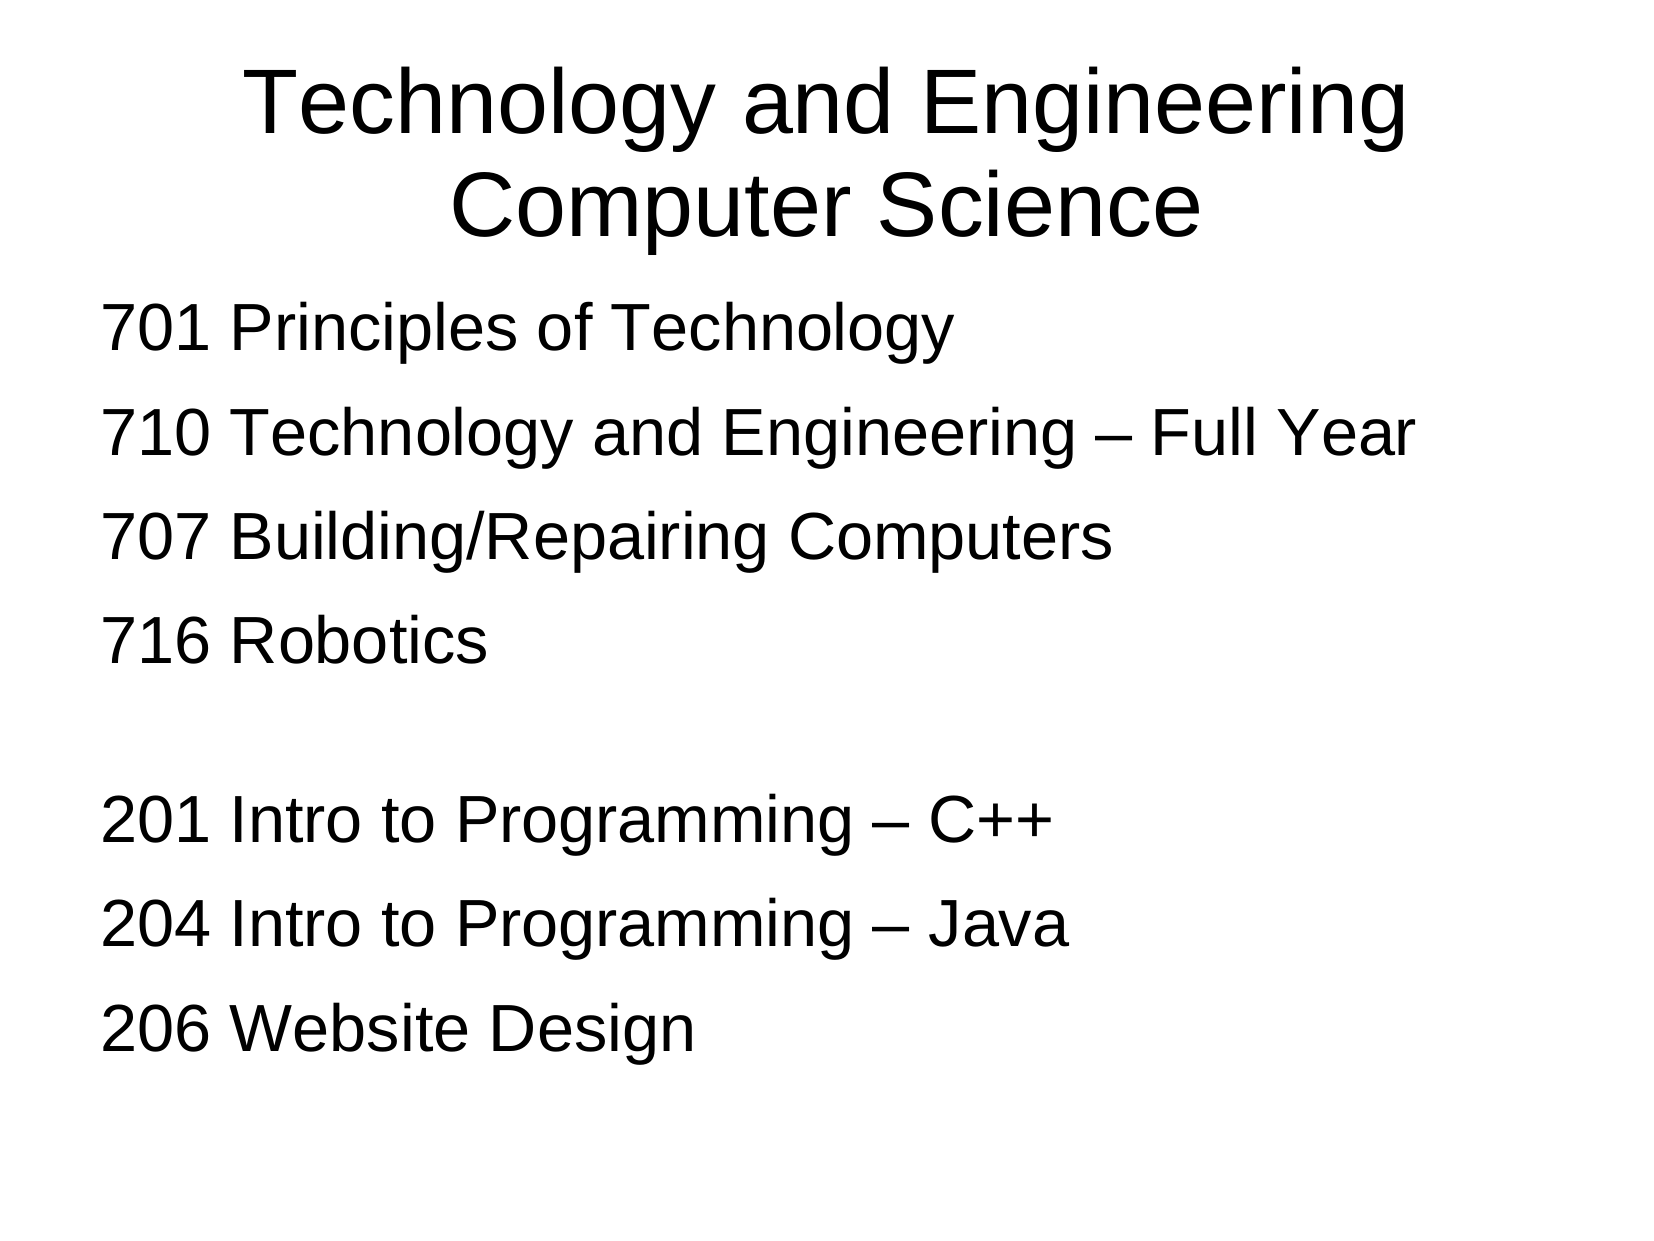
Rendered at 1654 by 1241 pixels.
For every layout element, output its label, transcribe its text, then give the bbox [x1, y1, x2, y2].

list 701 Principles of Technology 710 Technology and Engineering – Full Year 707 Building/Repairing Computers 716 Robotics 201 Intro to Programming – C++ 204 Intro to Programming – Java 206 Website Design [82, 290, 1571, 1109]
title Technology and Engineering Computer Science [82, 49, 1571, 257]
